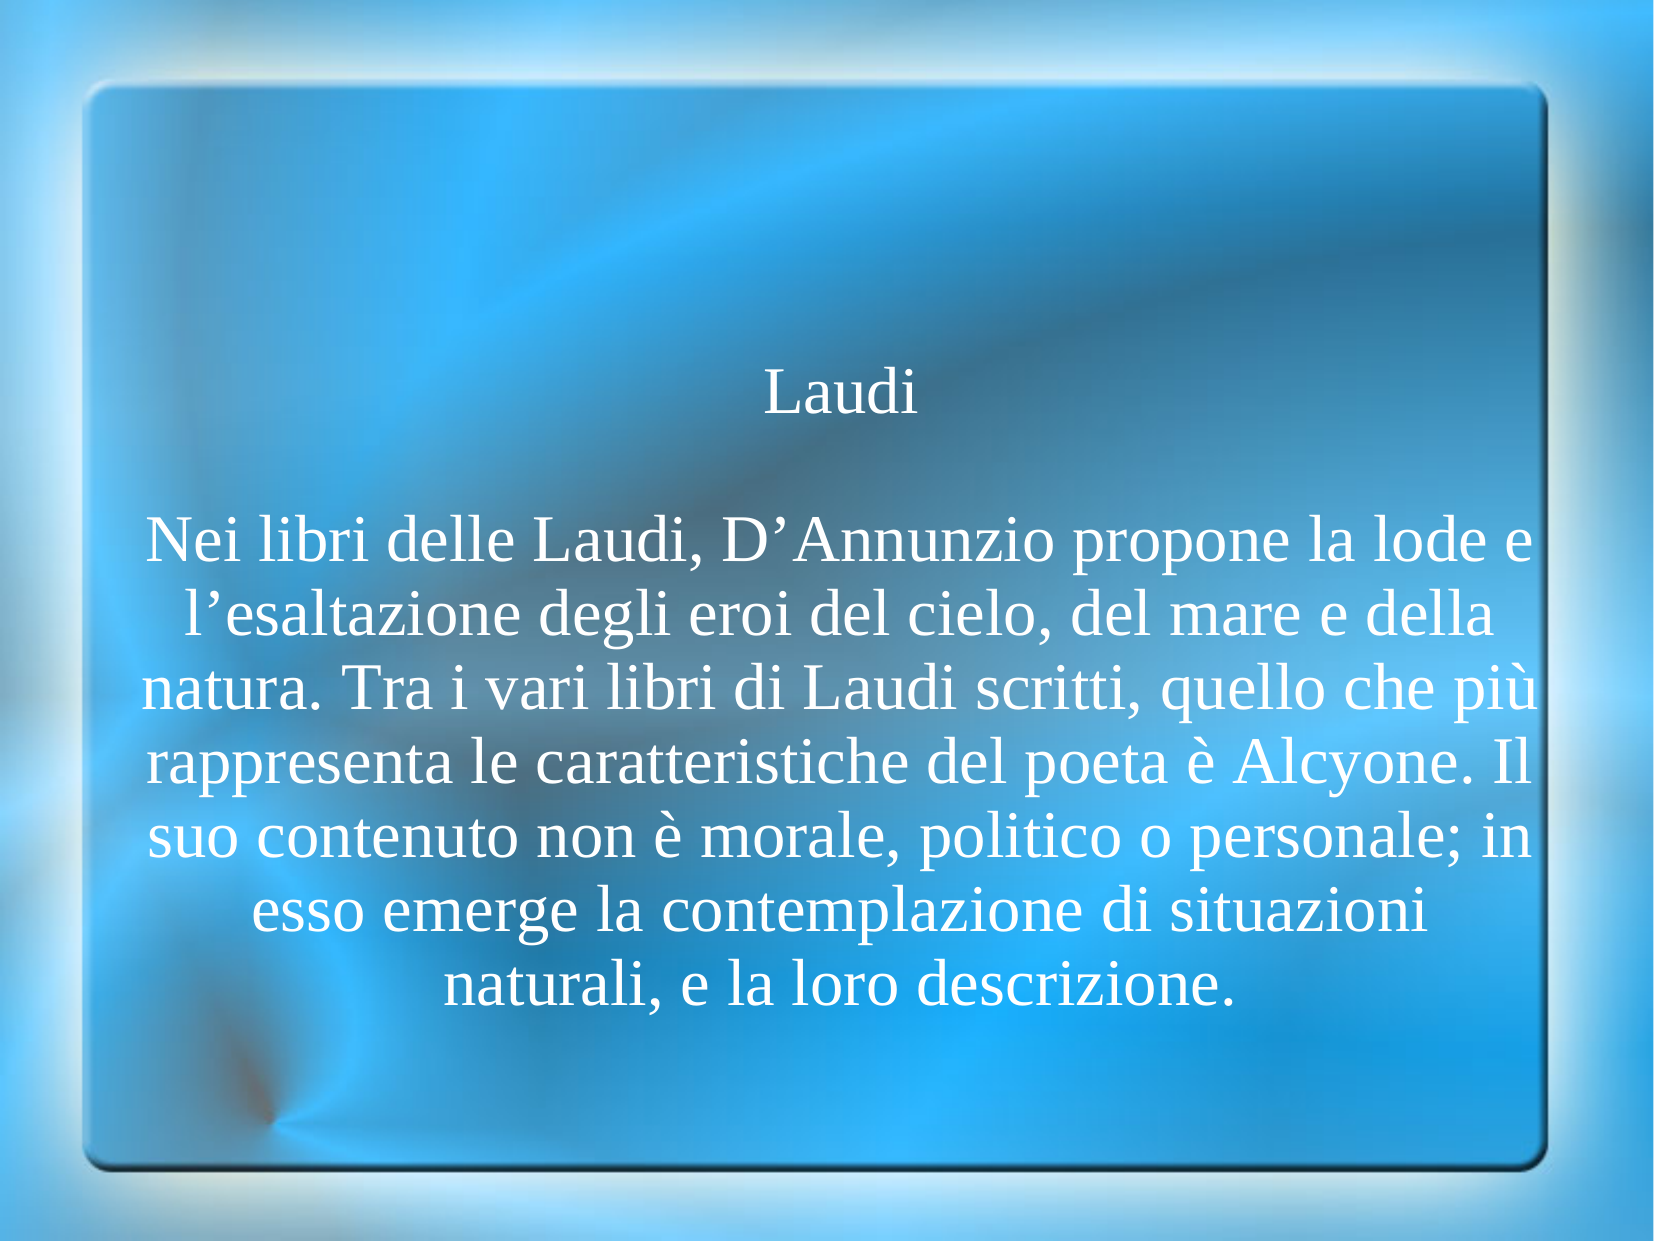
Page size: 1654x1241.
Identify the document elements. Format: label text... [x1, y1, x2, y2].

subtitle Laudi Nei libri delle Laudi, D’Annunzio propone la lode e l’esaltazione degli eroi del cielo, del mare e della natura. Tra i vari libri di Laudi scritti, quello che più rappresenta le caratteristiche del poeta è Alcyone. Il suo contenuto non è morale, politico o personale; in esso emerge la contemplazione di situazioni naturali, e la loro descrizione. [135, 330, 1548, 1044]
picture [0, 0, 1654, 1241]
